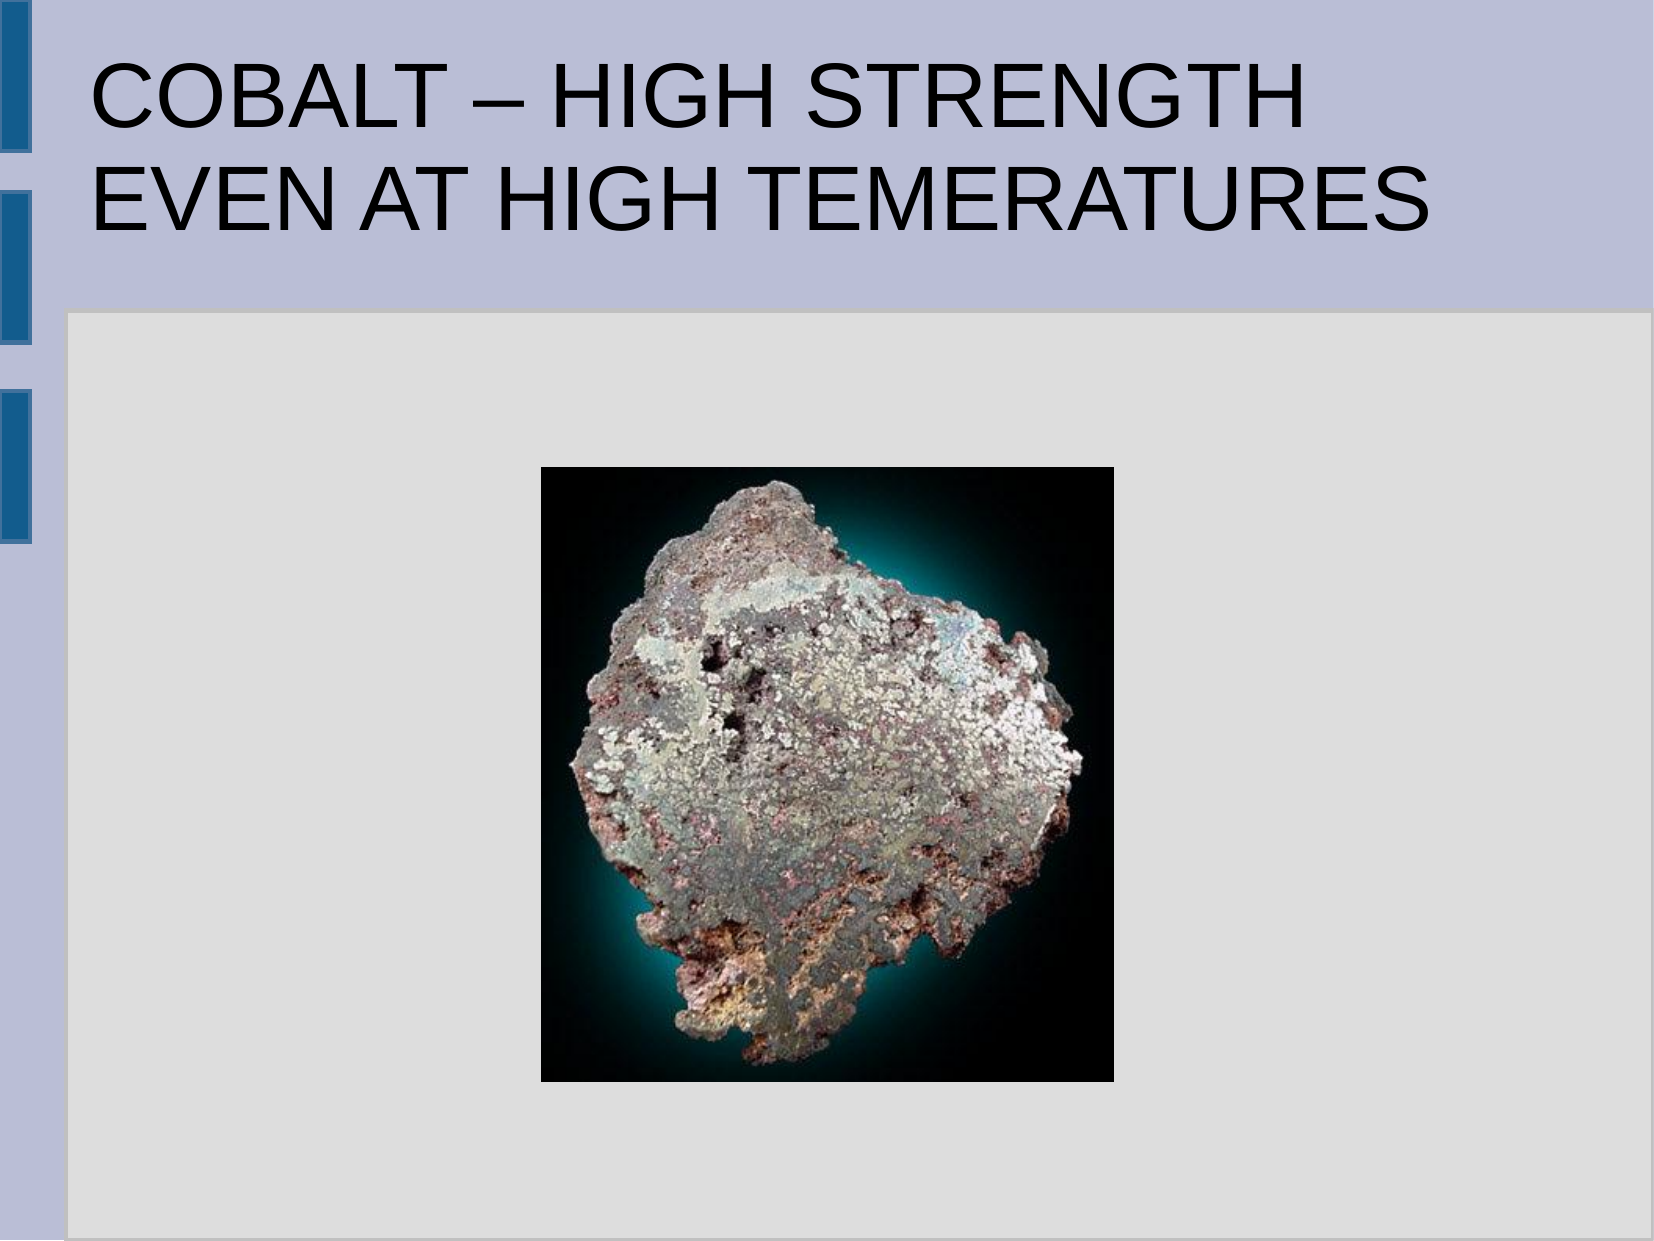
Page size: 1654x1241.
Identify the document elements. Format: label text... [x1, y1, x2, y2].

text_box COBALT – HIGH STRENGTH EVEN AT HIGH TEMERATURES [75, 37, 1576, 258]
picture [541, 467, 1114, 1082]
